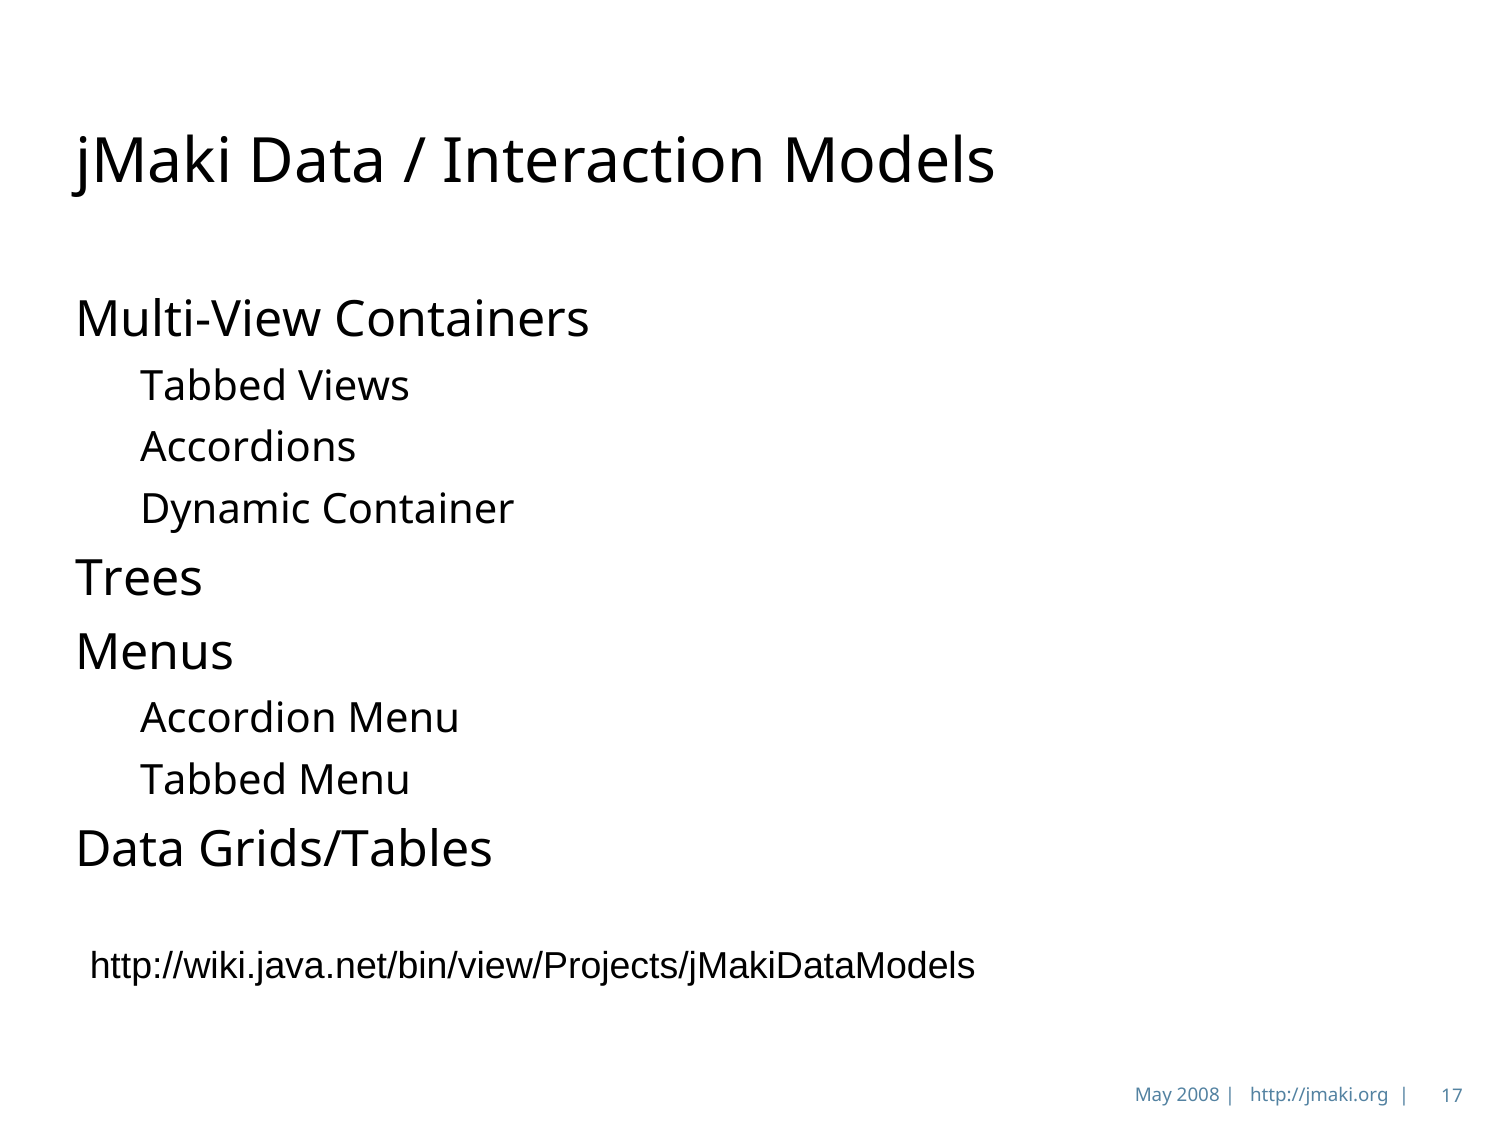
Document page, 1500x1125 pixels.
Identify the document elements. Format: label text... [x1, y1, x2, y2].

title jMaki Data / Interaction Models [75, 124, 1426, 287]
text_box http://wiki.java.net/bin/view/Projects/jMakiDataModels [75, 937, 1066, 1013]
list Multi-View Containers Tabbed Views Accordions Dynamic Container Trees Menus Accordion Menu Tabbed Menu Data Grids/Tables [75, 287, 1426, 863]
